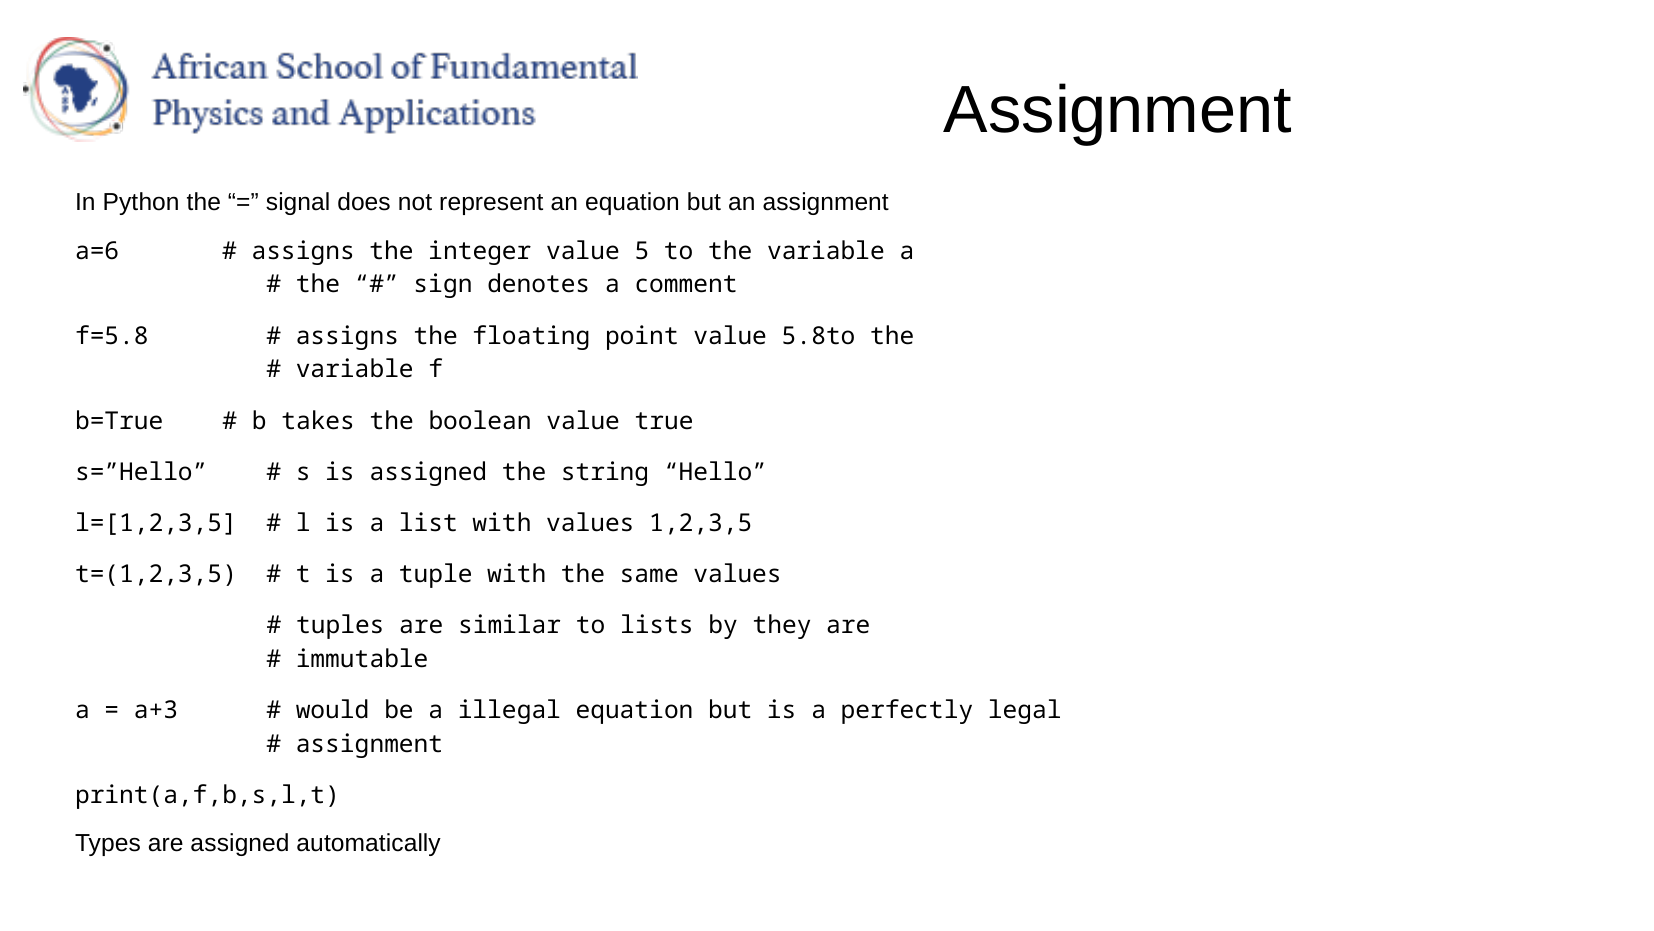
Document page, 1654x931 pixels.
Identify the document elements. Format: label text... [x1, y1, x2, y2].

title Assignment [679, 32, 1576, 188]
picture [23, 37, 638, 142]
list In Python the “=” signal does not represent an equation but an assignment a=6 # assigns the integer value 5 to the variable a # the “#” sign denotes a comment f=5.8 # assigns the floating point value 5.8to the # variable f b=True # b takes the boolean value true s=”Hello” # s is assigned the string “Hello” l=[1,2,3,5] # l is a list with values 1,2,3,5 t=(1,2,3,5) # t is a tuple with the same values # tuples are similar to lists by they are # immutable a = a+3 # would be a illegal equation but is a perfectly legal # assignment print(a,f,b,s,l,t) Types are assigned automatically [75, 187, 1564, 863]
